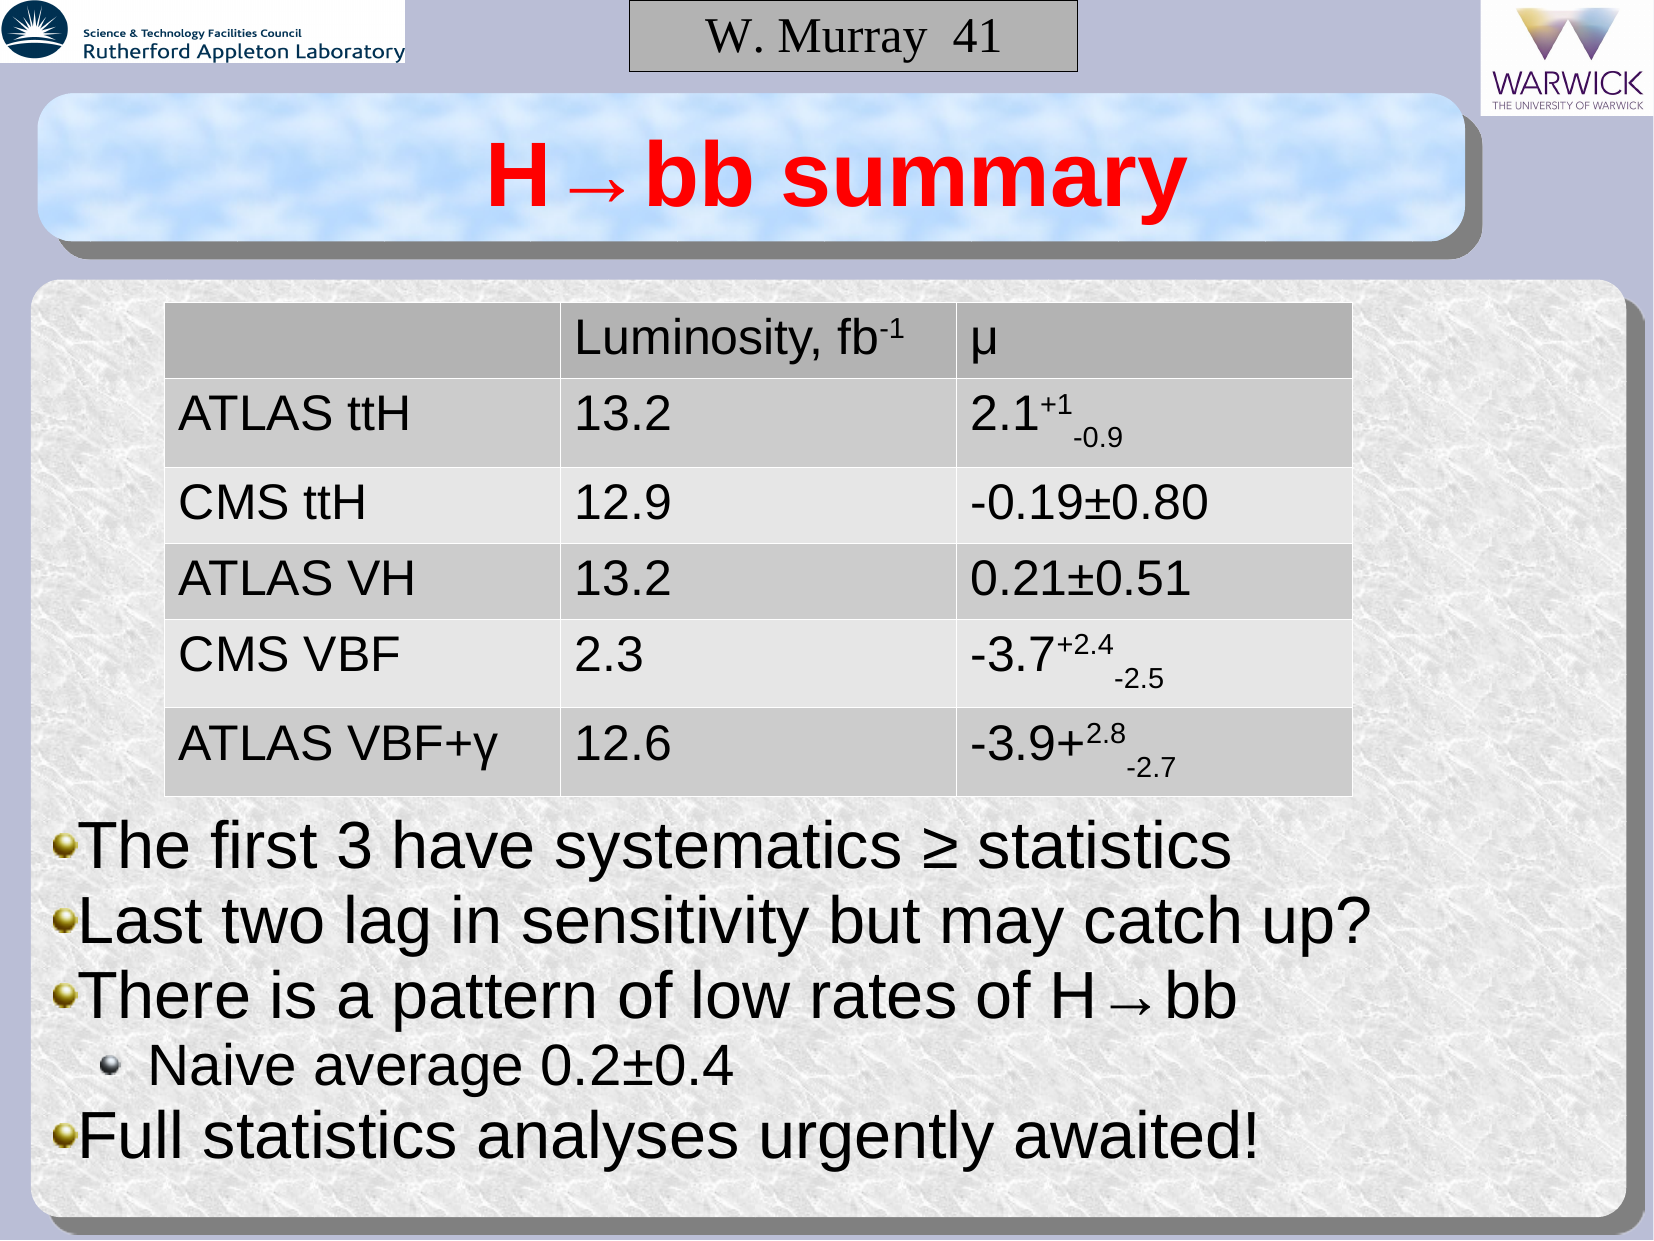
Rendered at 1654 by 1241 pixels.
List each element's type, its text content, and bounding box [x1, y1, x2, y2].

picture [0, 0, 405, 63]
table_header Luminosity, fb-1 [561, 303, 956, 378]
table_cell 0.21±0.51 [957, 544, 1352, 619]
table_cell ATLAS VBF+γ [165, 708, 560, 796]
table_cell ATLAS ttH [165, 379, 560, 467]
list The first 3 have systematics ≥ statistics Last two lag in sensitivity but may catch up? There is a pattern of low rates of H→bb Naive average 0.2±0.4 Full statistics analyses urgently awaited! [53, 285, 1588, 1193]
table_cell CMS VBF [165, 620, 560, 707]
table_cell ATLAS VH [165, 544, 560, 619]
table_cell 12.9 [561, 468, 956, 543]
table_cell -3.7+2.4-2.5 [957, 620, 1352, 707]
table_cell -3.9+2.8-2.7 [957, 708, 1352, 796]
table_cell 13.2 [561, 544, 956, 619]
table_header [165, 303, 560, 378]
table_header μ [957, 303, 1352, 378]
picture [1480, 0, 1654, 116]
table_cell 13.2 [561, 379, 956, 467]
table_cell -0.19±0.80 [957, 468, 1352, 543]
table_cell 2.3 [561, 620, 956, 707]
table_cell 2.1+1-0.9 [957, 379, 1352, 467]
table_cell 12.6 [561, 708, 956, 796]
table_cell CMS ttH [165, 468, 560, 543]
picture [30, 279, 1627, 1218]
picture [37, 93, 1452, 242]
title H→bb summary [90, 101, 1584, 249]
